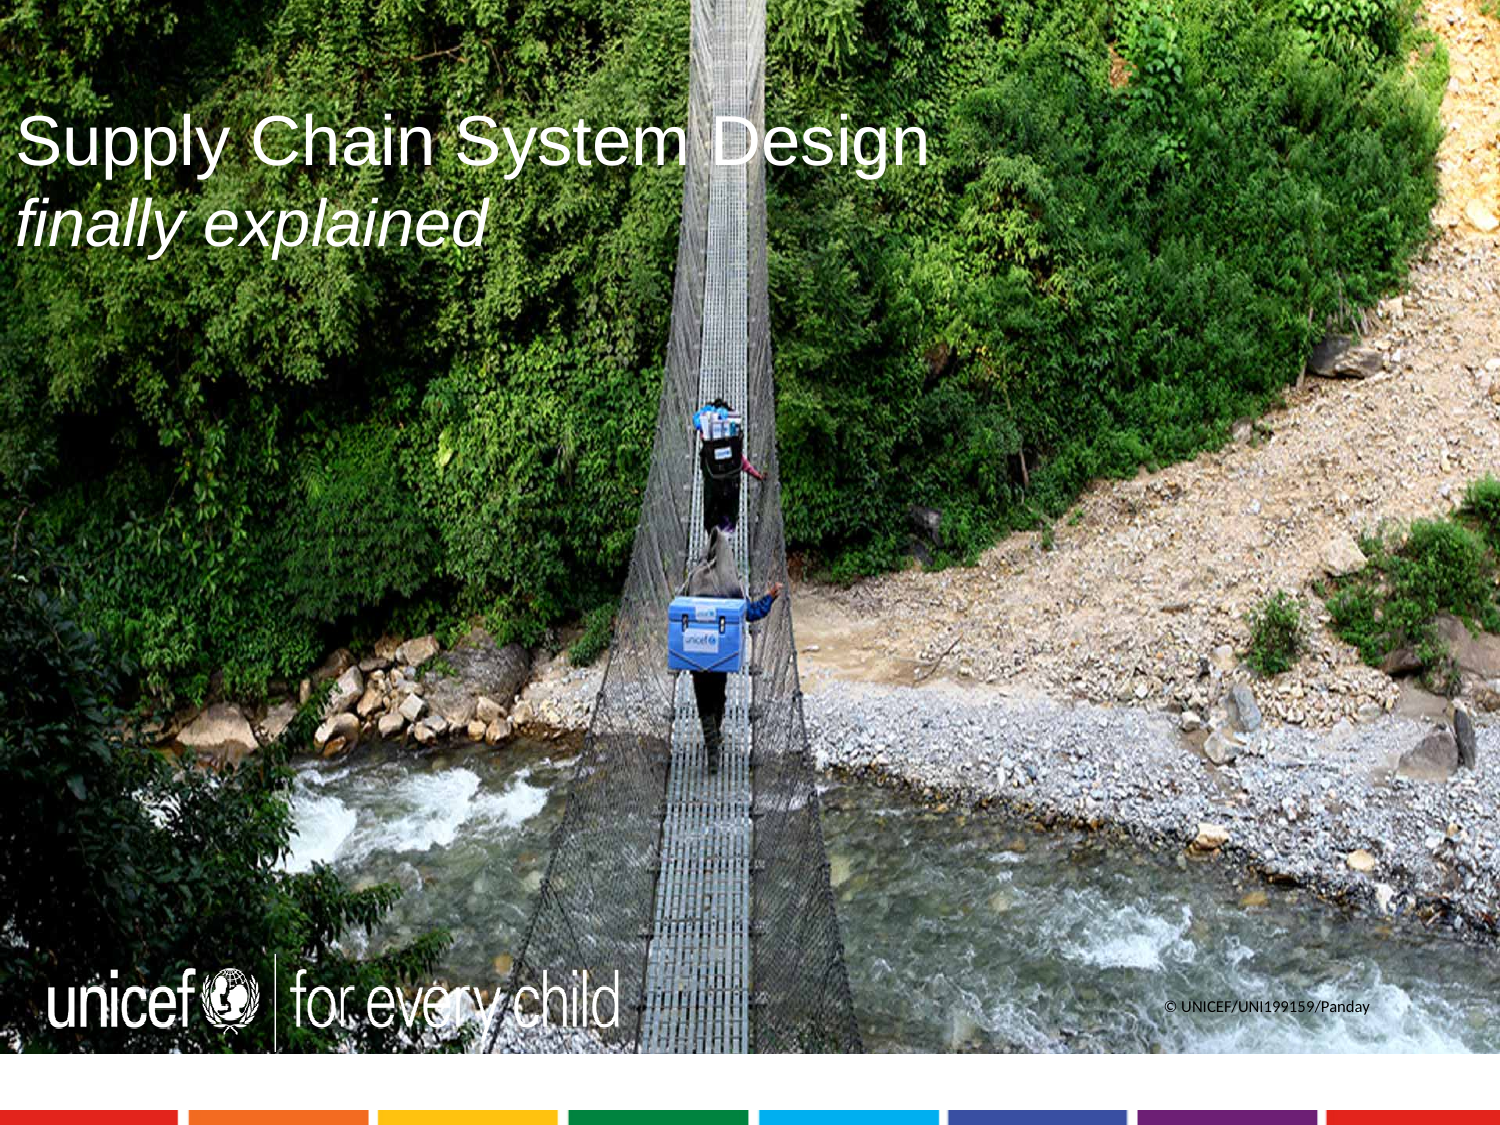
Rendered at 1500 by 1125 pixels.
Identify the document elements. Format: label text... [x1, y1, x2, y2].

picture [0, 1110, 759, 1125]
title Supply Chain System Design finally explained [0, 87, 1125, 331]
picture [0, 0, 1500, 1054]
picture [939, 1110, 1500, 1125]
